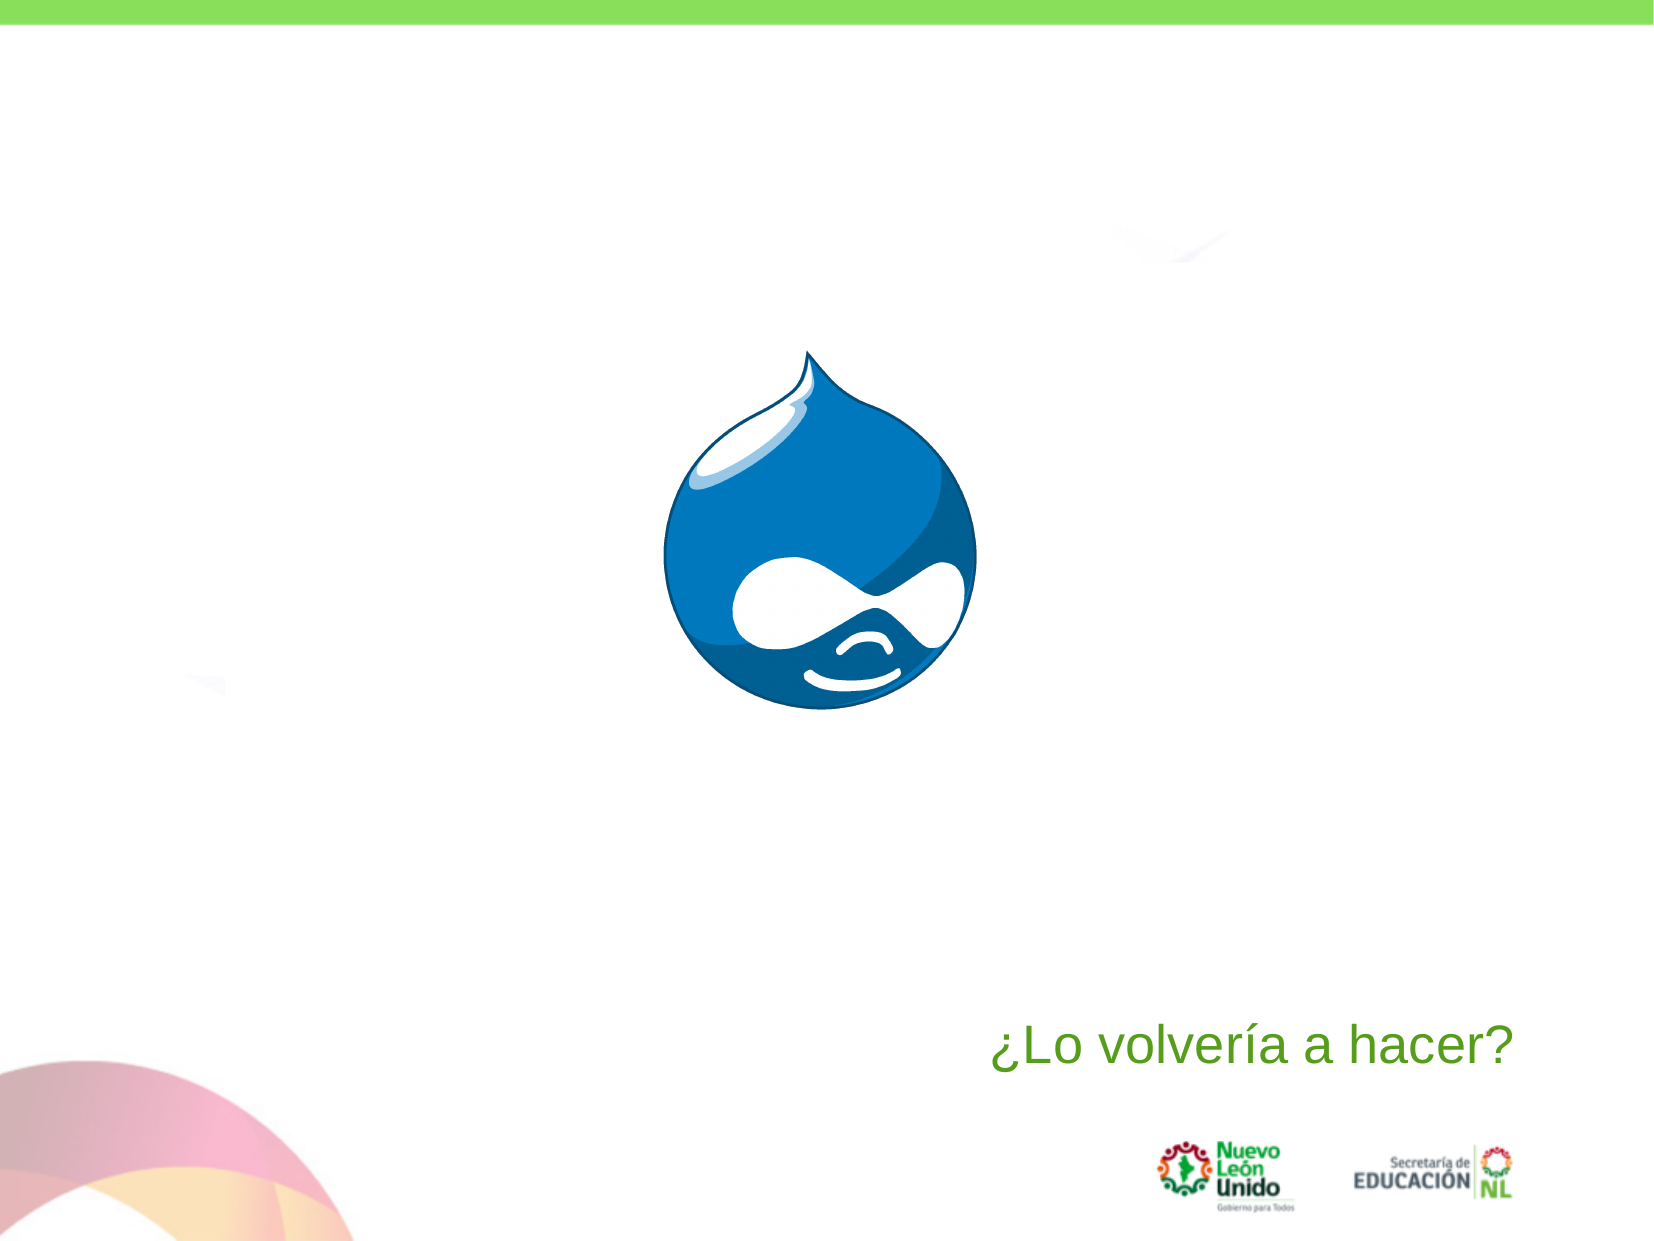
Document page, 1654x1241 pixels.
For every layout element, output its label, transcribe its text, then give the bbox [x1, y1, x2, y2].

picture [0, 0, 1654, 1241]
text_box ¿Lo volvería a hacer? [975, 1006, 1553, 1088]
